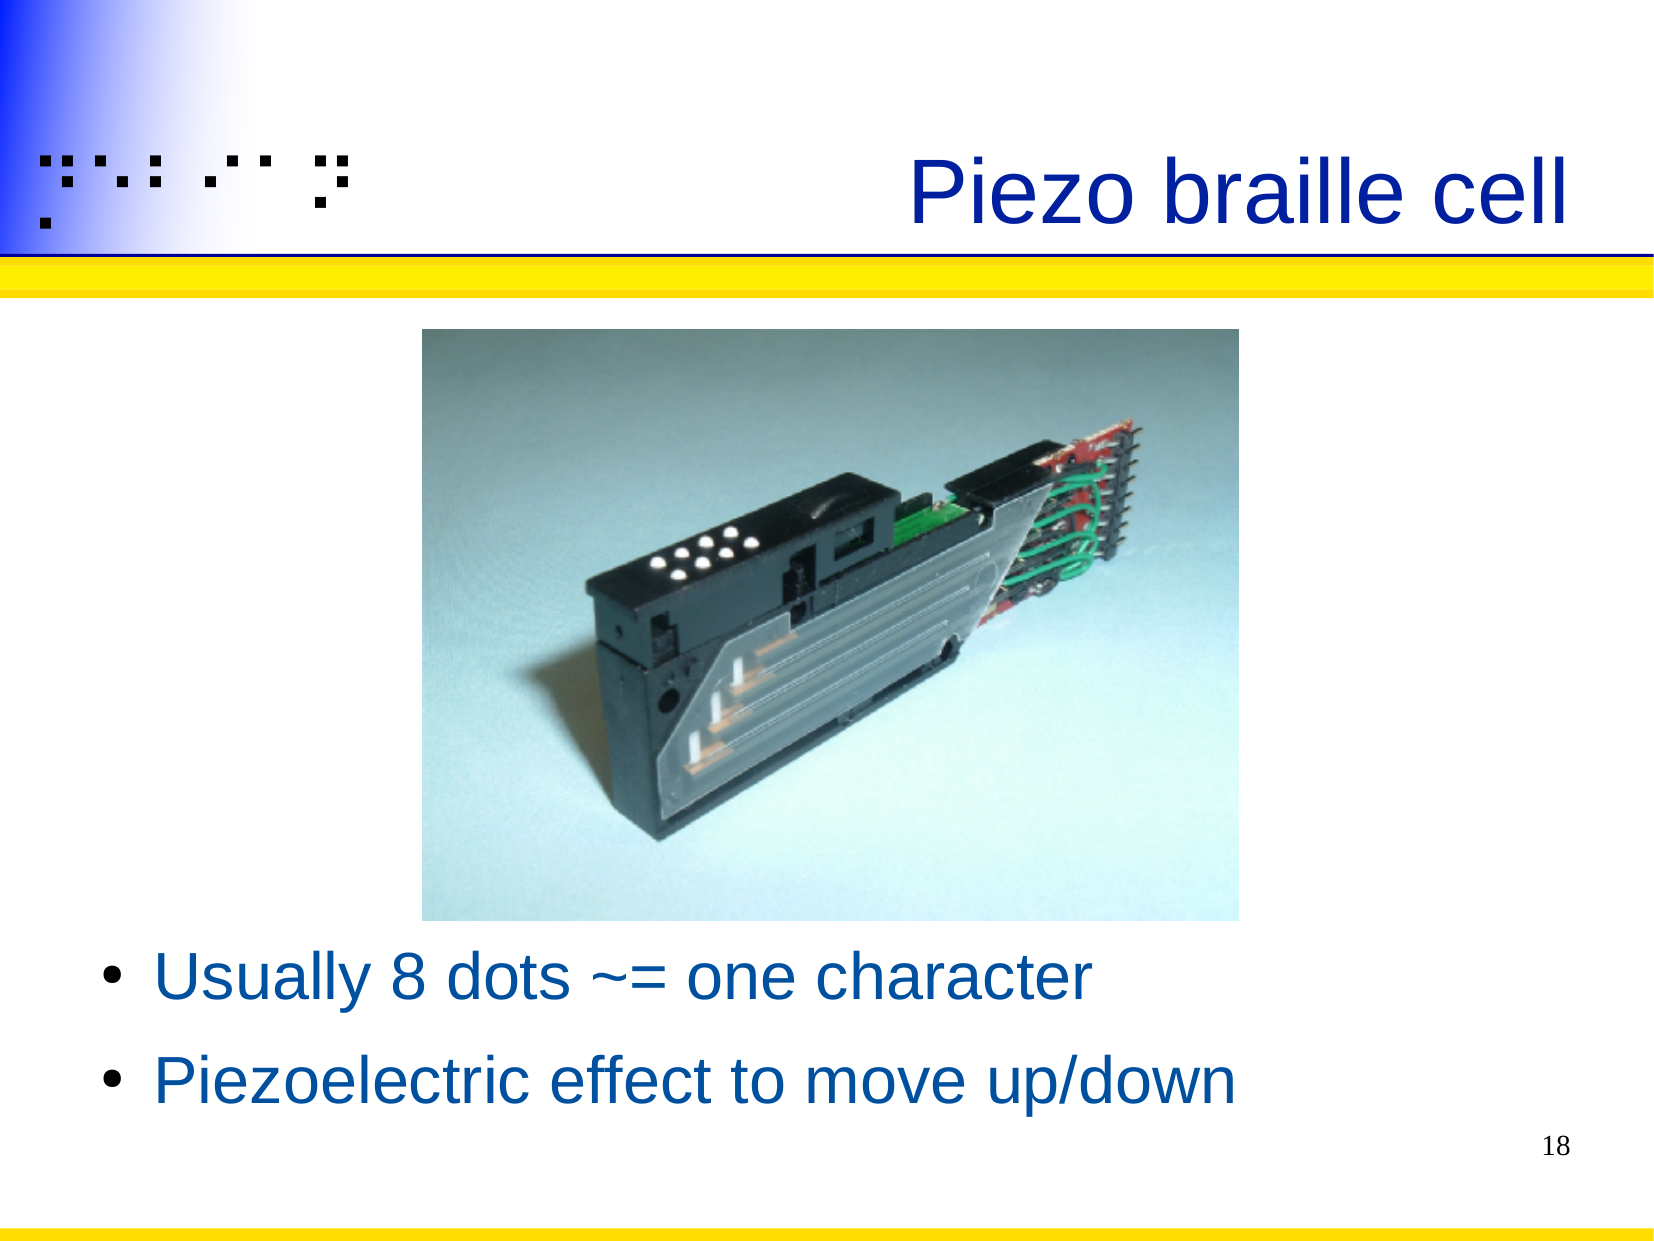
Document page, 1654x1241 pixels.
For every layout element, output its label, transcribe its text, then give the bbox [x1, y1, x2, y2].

picture [422, 329, 1239, 921]
list Usually 8 dots ~= one character Piezoelectric effect to move up/down [82, 938, 1571, 1141]
title Piezo braille cell [372, 126, 1571, 257]
